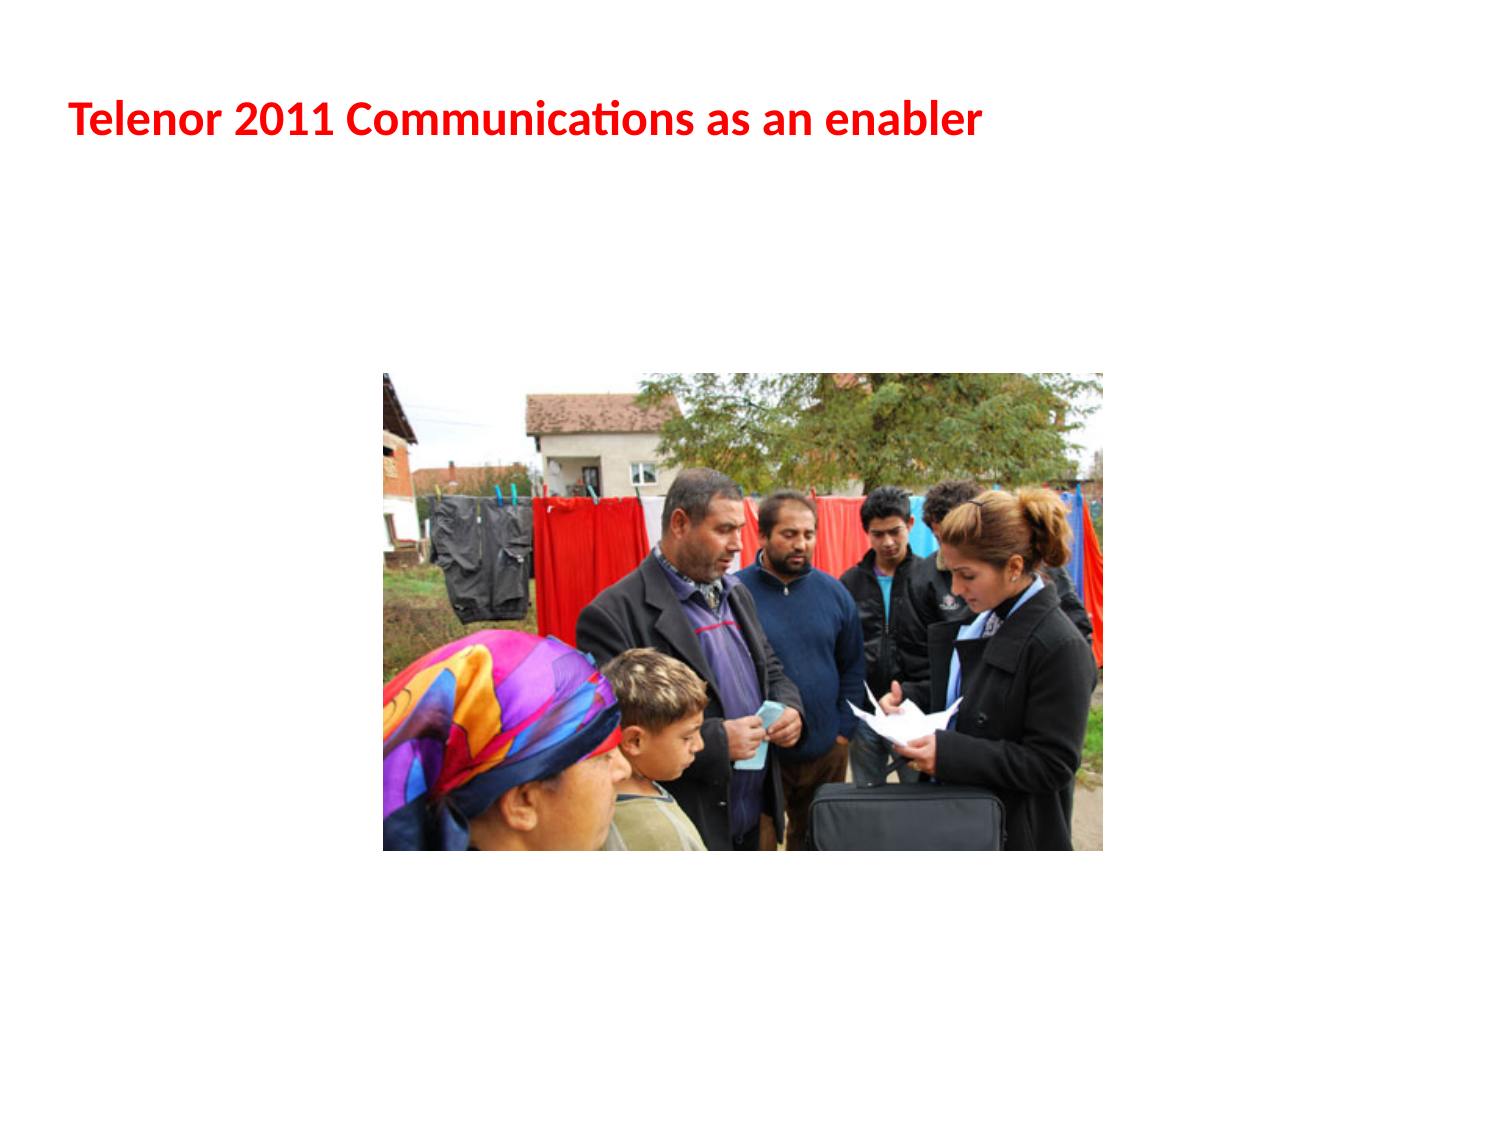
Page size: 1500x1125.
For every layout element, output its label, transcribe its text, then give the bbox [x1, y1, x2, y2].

picture [383, 373, 1103, 851]
text_box Telenor 2011 Communications as an enabler [53, 78, 1294, 154]
